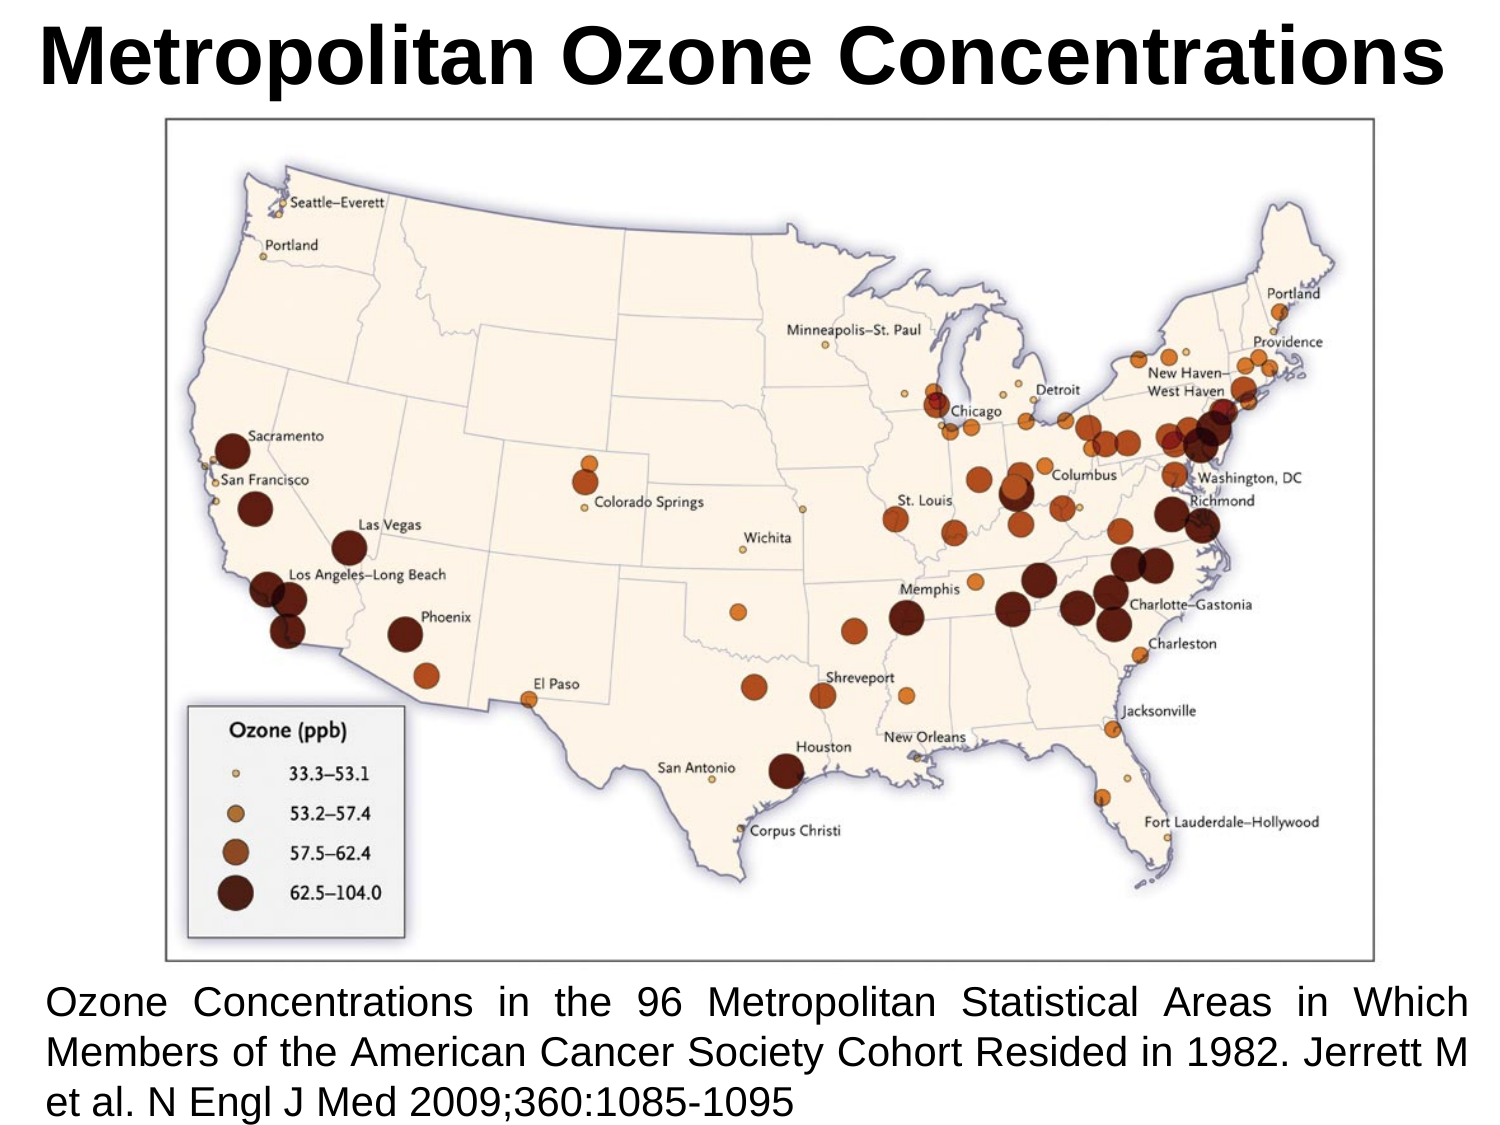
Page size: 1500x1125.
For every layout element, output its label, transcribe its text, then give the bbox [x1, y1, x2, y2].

picture [142, 104, 1398, 975]
text_box Ozone Concentrations in the 96 Metropolitan Statistical Areas in Which Members of the American Cancer Society Cohort Resided in 1982. Jerrett M et al. N Engl J Med 2009;360:1085-1095 [45, 975, 1471, 1125]
text_box Metropolitan Ozone Concentrations [11, 9, 1475, 104]
